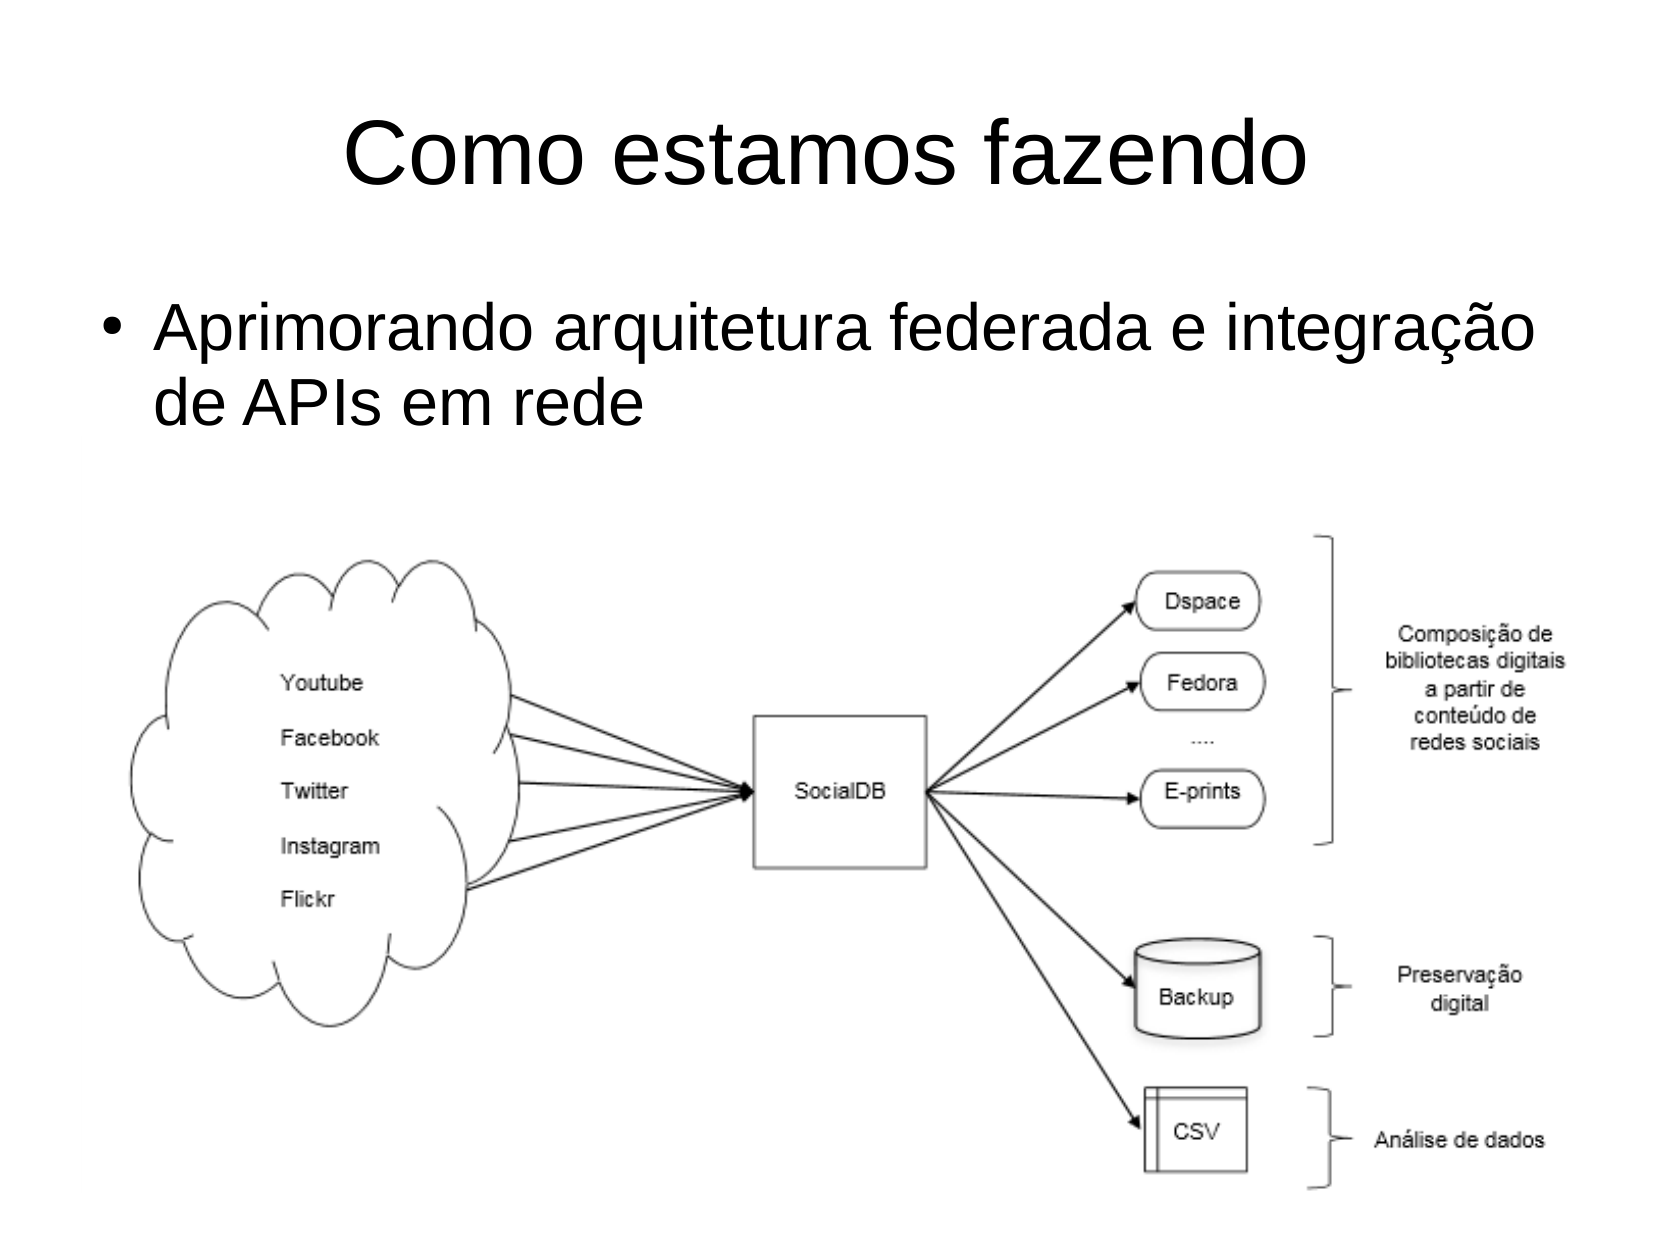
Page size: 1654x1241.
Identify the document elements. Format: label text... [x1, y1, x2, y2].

picture [80, 436, 1593, 1193]
list Aprimorando arquitetura federada e integração de APIs em rede [82, 290, 1571, 436]
title Como estamos fazendo [82, 49, 1571, 257]
